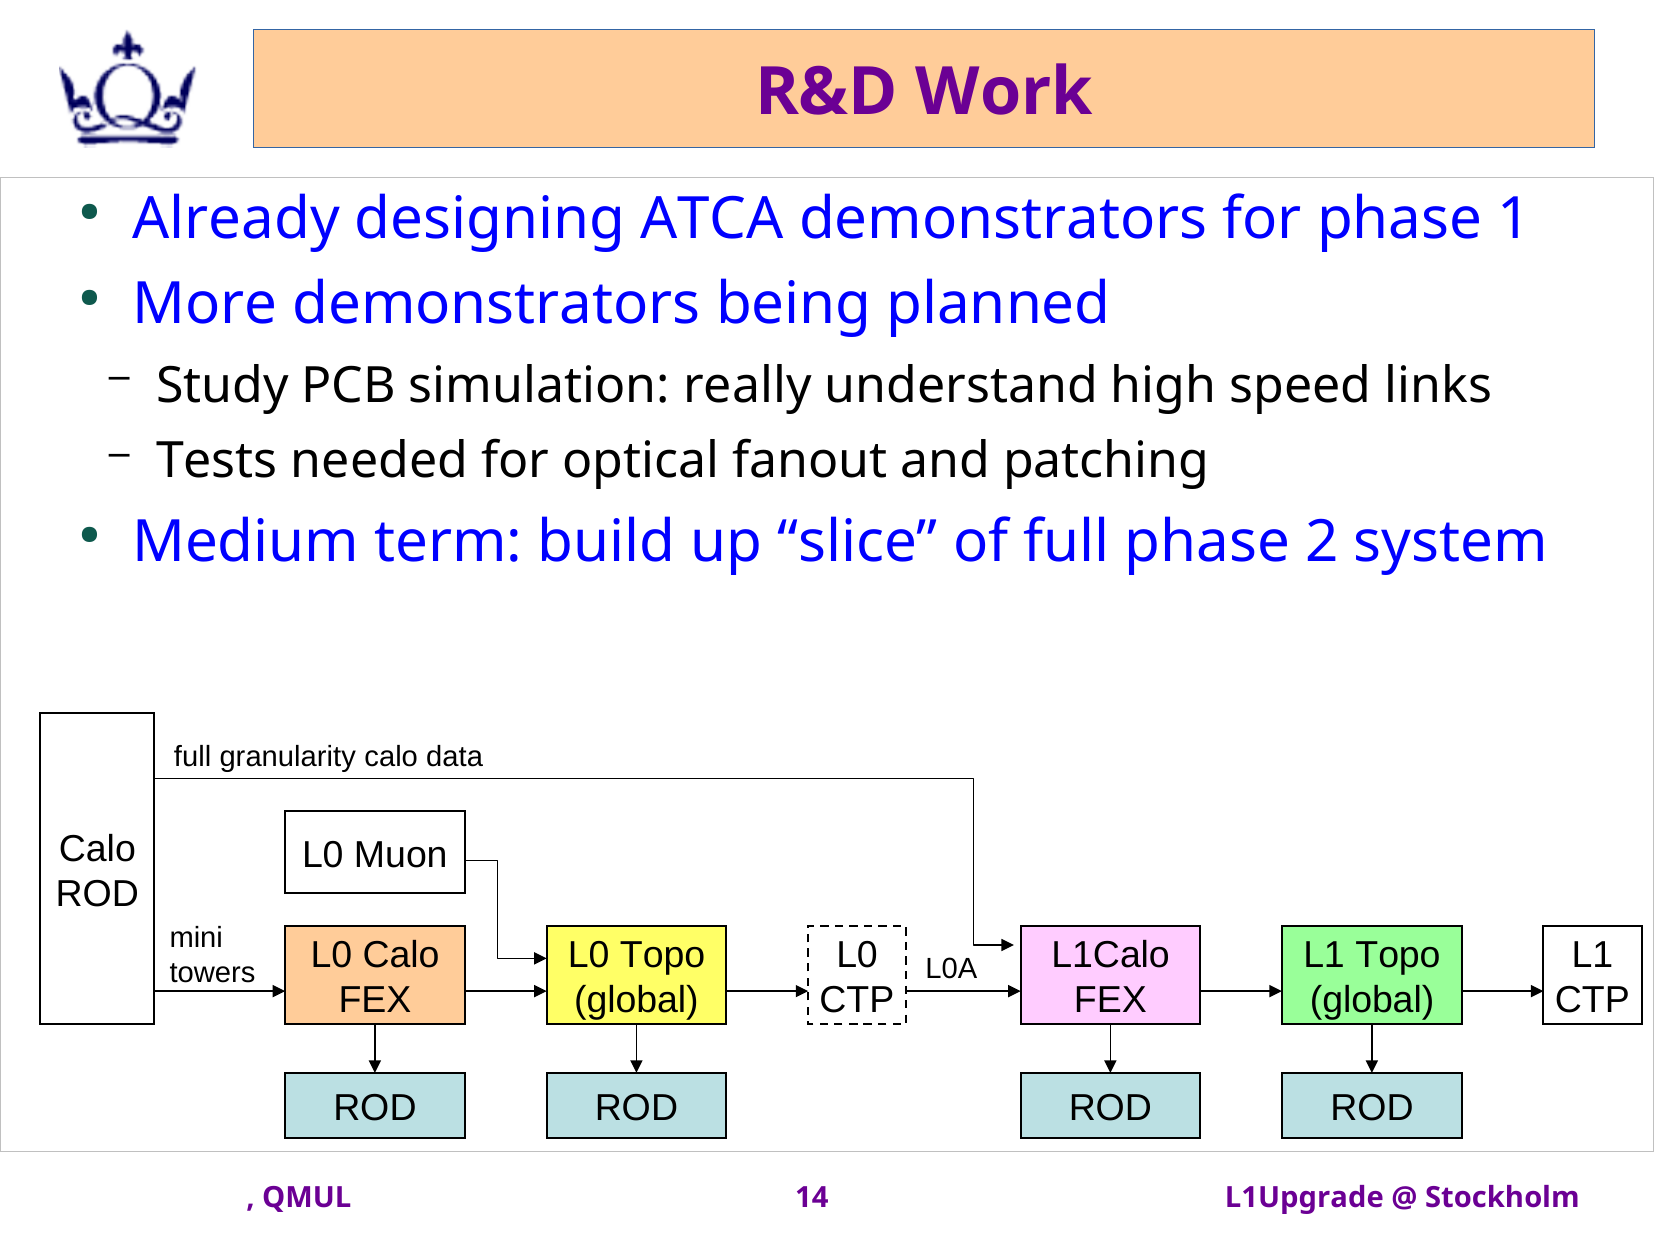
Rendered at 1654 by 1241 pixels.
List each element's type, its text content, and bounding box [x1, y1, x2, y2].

title R&D Work [253, 29, 1595, 148]
text_box L0 Muon [285, 811, 465, 894]
text_box ROD [285, 1072, 465, 1138]
text_box L0A [922, 942, 989, 990]
text_box ROD [546, 1072, 727, 1138]
list Already designing ATCA demonstrators for phase 1 More demonstrators being planned Study PCB simulation: really understand high speed links Tests needed for optical fanout and patching Medium term: build up “slice” of full phase 2 system [61, 181, 1633, 654]
text_box mini towers [166, 910, 271, 996]
picture [59, 29, 200, 148]
text_box L0 CTP [807, 925, 907, 1024]
text_box L1Calo FEX [1020, 925, 1201, 1024]
text_box ROD [1282, 1072, 1462, 1138]
text_box L0 Topo (global) [546, 925, 727, 1024]
text_box full granularity calo data [170, 729, 504, 781]
text_box Calo ROD [40, 713, 155, 1024]
text_box L0 Calo FEX [285, 925, 465, 1024]
text_box L1 Topo (global) [1282, 925, 1462, 1024]
text_box L1 CTP [1543, 925, 1642, 1024]
text_box ROD [1020, 1072, 1201, 1138]
